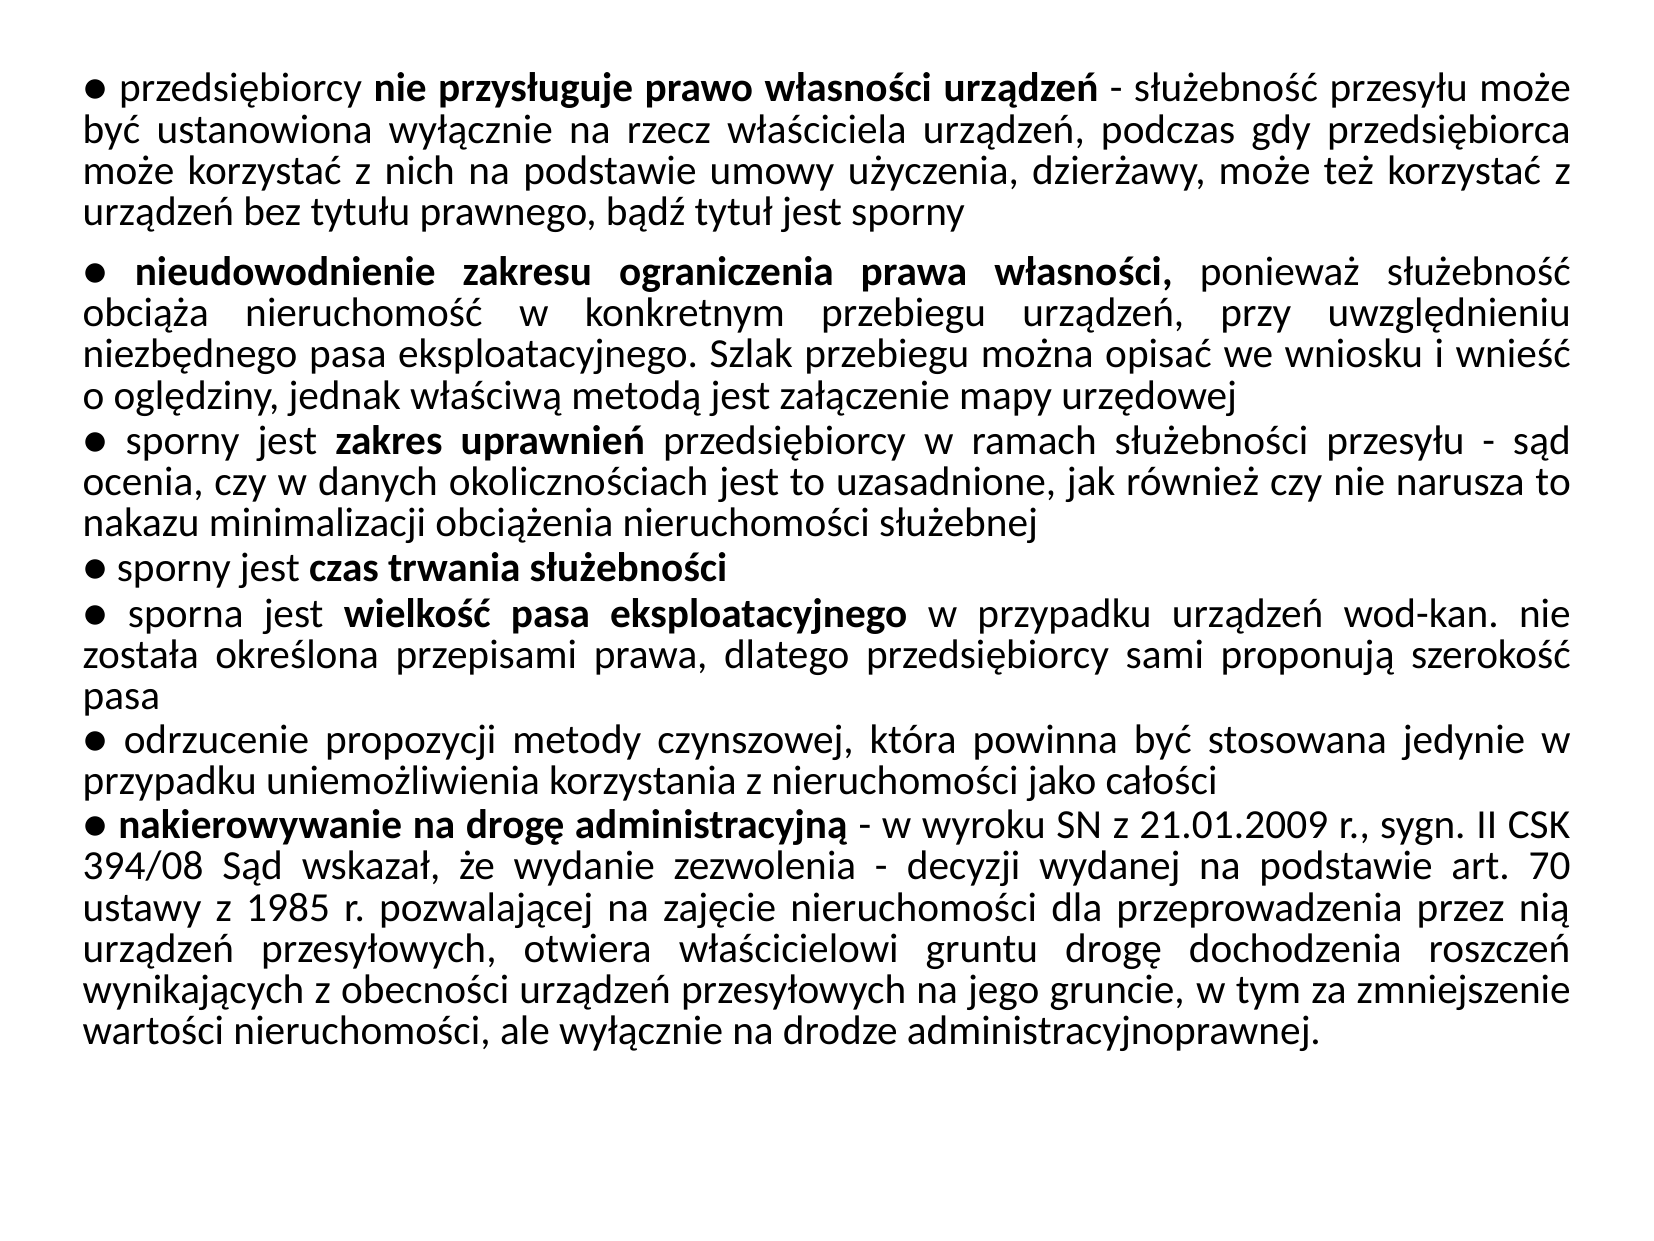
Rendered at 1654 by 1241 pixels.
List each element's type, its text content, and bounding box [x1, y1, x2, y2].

list ● przedsiębiorcy nie przysługuje prawo własności urządzeń - służebność przesyłu może być ustanowiona wyłącznie na rzecz właściciela urządzeń, podczas gdy przedsiębiorca może korzystać z nich na podstawie umowy użyczenia, dzierżawy, może też korzystać z urządzeń bez tytułu prawnego, bądź tytuł jest sporny ● nieudowodnienie zakresu ograniczenia prawa własności, ponieważ służebność obciąża nieruchomość w konkretnym przebiegu urządzeń, przy uwzględnieniu niezbędnego pasa eksploatacyjnego. Szlak przebiegu można opisać we wniosku i wnieść o oględziny, jednak właściwą metodą jest załączenie mapy urzędowej ● sporny jest zakres uprawnień przedsiębiorcy w ramach służebności przesyłu - sąd ocenia, czy w danych okolicznościach jest to uzasadnione, jak również czy nie narusza to nakazu minimalizacji obciążenia nieruchomości służebnej ● sporny jest czas trwania służebności ● sporna jest wielkość pasa eksploatacyjnego w przypadku urządzeń wod-kan. nie została określona przepisami prawa, dlatego przedsiębiorcy sami proponują szerokość pasa ● odrzucenie propozycji metody czynszowej, która powinna być stosowana jedynie w przypadku uniemożliwienia korzystania z nieruchomości jako całości ● nakierowywanie na drogę administracyjną - w wyroku SN z 21.01.2009 r., sygn. II CSK 394/08 Sąd wskazał, że wydanie zezwolenia - decyzji wydanej na podstawie art. 70 ustawy z 1985 r. pozwalającej na zajęcie nieruchomości dla przeprowadzenia przez nią urządzeń przesyłowych, otwiera właścicielowi gruntu drogę dochodzenia roszczeń wynikających z obecności urządzeń przesyłowych na jego gruncie, w tym za zmniejszenie wartości nieruchomości, ale wyłącznie na drodze administracyjnoprawnej. [82, 70, 1571, 1109]
